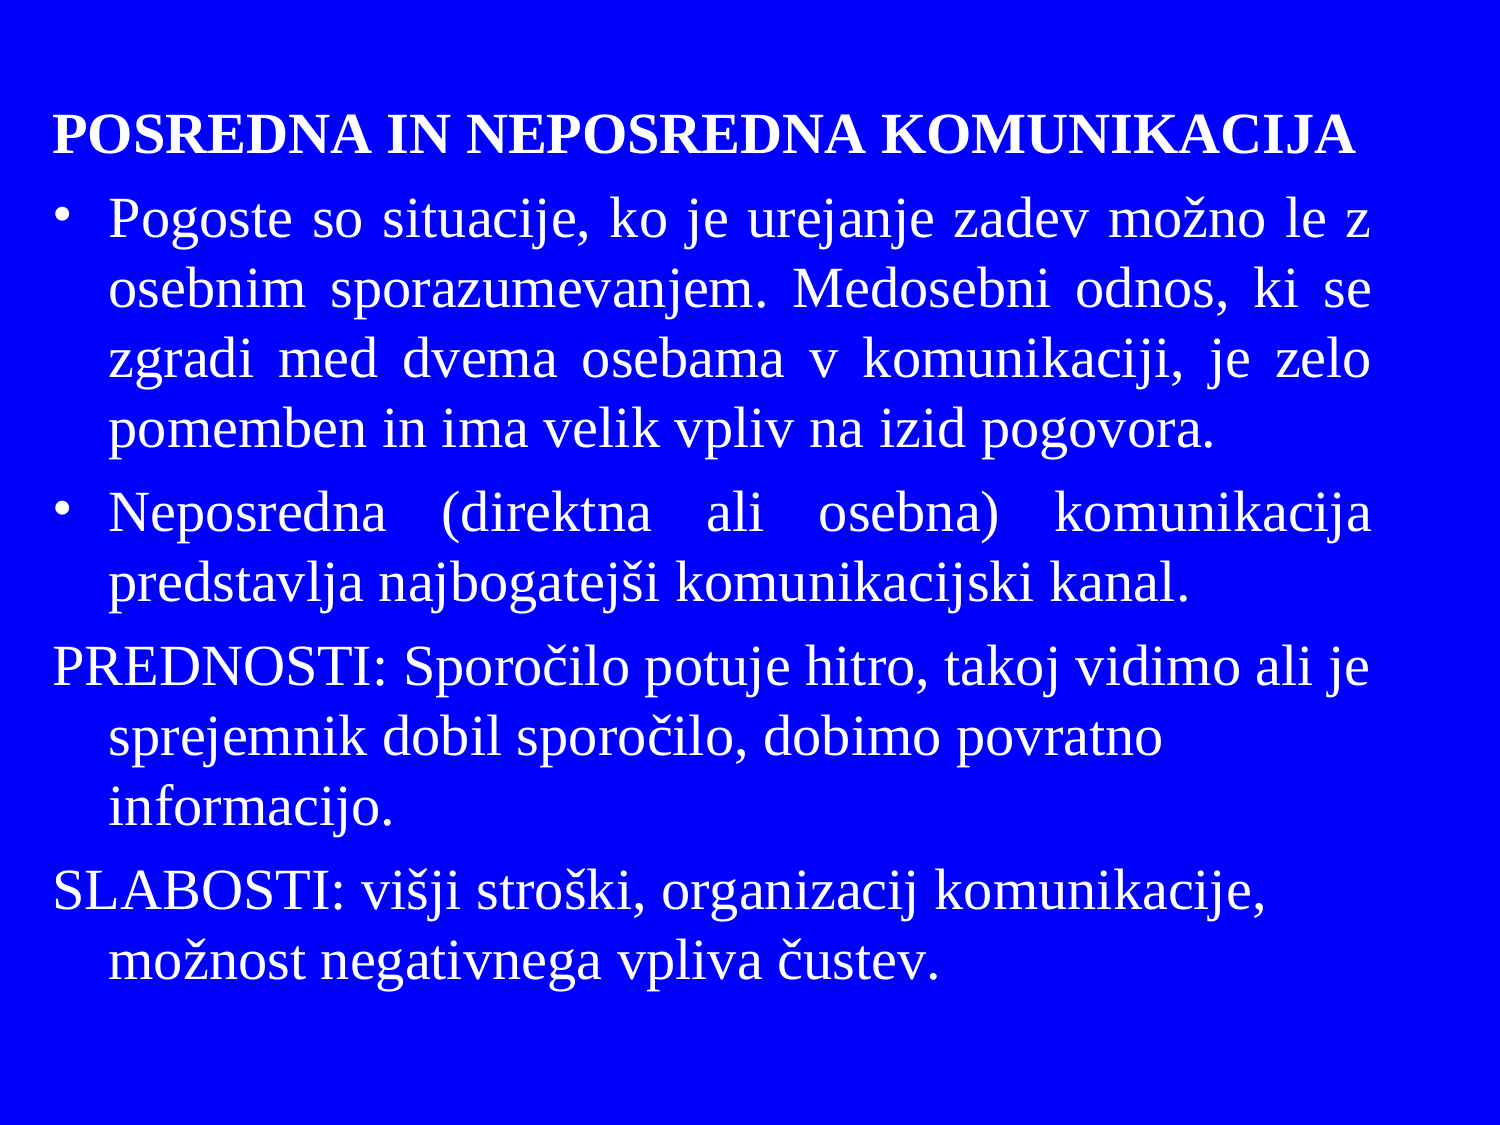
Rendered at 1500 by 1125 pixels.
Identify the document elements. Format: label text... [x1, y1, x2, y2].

list POSREDNA IN NEPOSREDNA KOMUNIKACIJA Pogoste so situacije, ko je urejanje zadev možno le z osebnim sporazumevanjem. Medosebni odnos, ki se zgradi med dvema osebama v komunikaciji, je zelo pomemben in ima velik vpliv na izid pogovora. Neposredna (direktna ali osebna) komunikacija predstavlja najbogatejši komunikacijski kanal. PREDNOSTI: Sporočilo potuje hitro, takoj vidimo ali je sprejemnik dobil sporočilo, dobimo povratno informacijo. SLABOSTI: višji stroški, organizacij komunikacije, možnost negativnega vpliva čustev. [37, 87, 1388, 1085]
